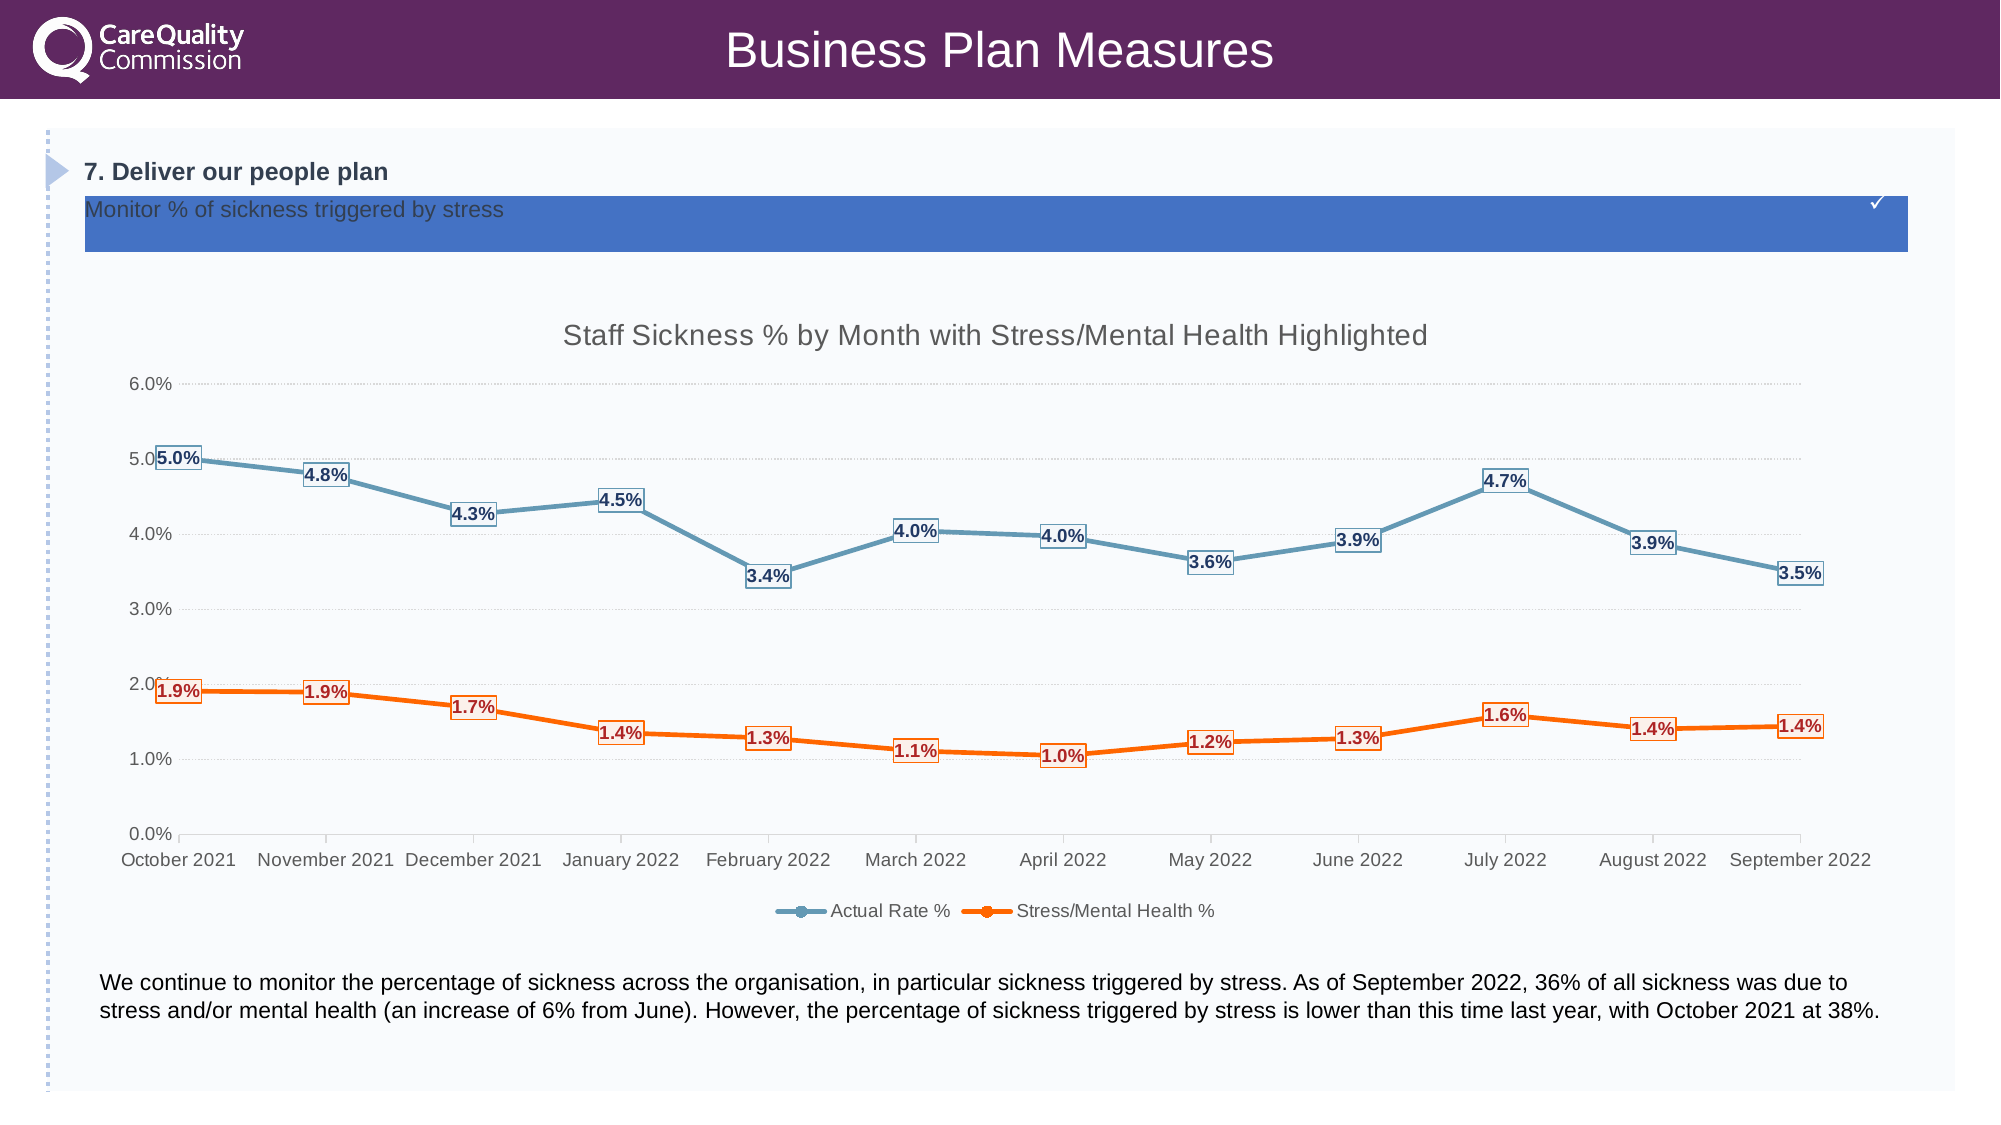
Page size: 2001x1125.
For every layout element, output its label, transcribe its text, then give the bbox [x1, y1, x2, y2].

chart [84, 289, 1909, 929]
text_box [0, 0, 2000, 99]
text_box 7. Deliver our people plan [69, 147, 1893, 194]
table_header Monitor % of sickness triggered by stress [85, 196, 1848, 252]
table_header  [1848, 196, 1908, 252]
picture [32, 16, 245, 84]
text_box Business Plan Measures [641, 9, 1358, 86]
text_box [45, 128, 1955, 1091]
text_box We continue to monitor the percentage of sickness across the organisation, in particular sickness triggered by stress. As of September 2022, 36% of all sickness was due to stress and/or mental health (an increase of 6% from June). However, the percentage of sickness triggered by stress is lower than this time last year, with October 2021 at 38%. [84, 960, 1909, 1032]
